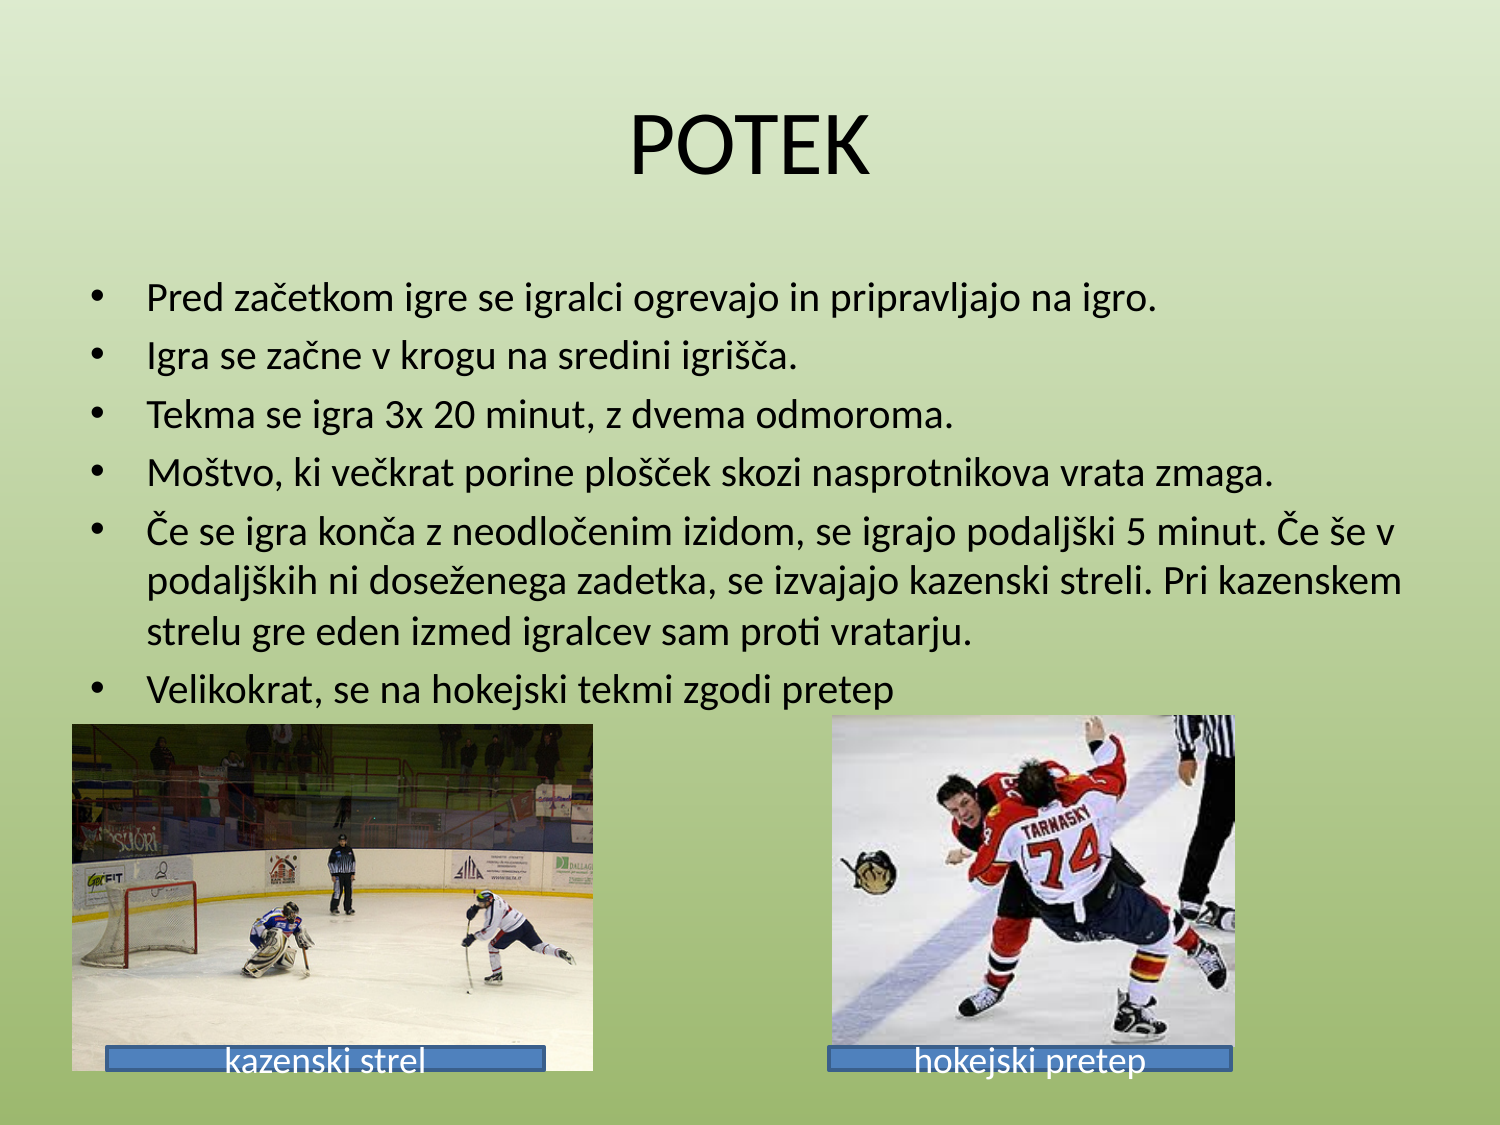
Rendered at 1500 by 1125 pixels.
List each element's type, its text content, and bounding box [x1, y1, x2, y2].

title POTEK [75, 45, 1425, 232]
picture [832, 715, 1235, 1047]
list Pred začetkom igre se igralci ogrevajo in pripravljajo na igro. Igra se začne v krogu na sredini igrišča. Tekma se igra 3x 20 minut, z dvema odmoroma. Moštvo, ki večkrat porine plošček skozi nasprotnikova vrata zmaga. Če se igra konča z neodločenim izidom, se igrajo podaljški 5 minut. Če še v podaljških ni doseženega zadetka, se izvajajo kazenski streli. Pri kazenskem strelu gre eden izmed igralcev sam proti vratarju. Velikokrat, se na hokejski tekmi zgodi pretep [75, 262, 1425, 1005]
text_box hokejski pretep [829, 1046, 1231, 1071]
text_box kazenski strel [106, 1046, 544, 1071]
picture [72, 724, 593, 1071]
